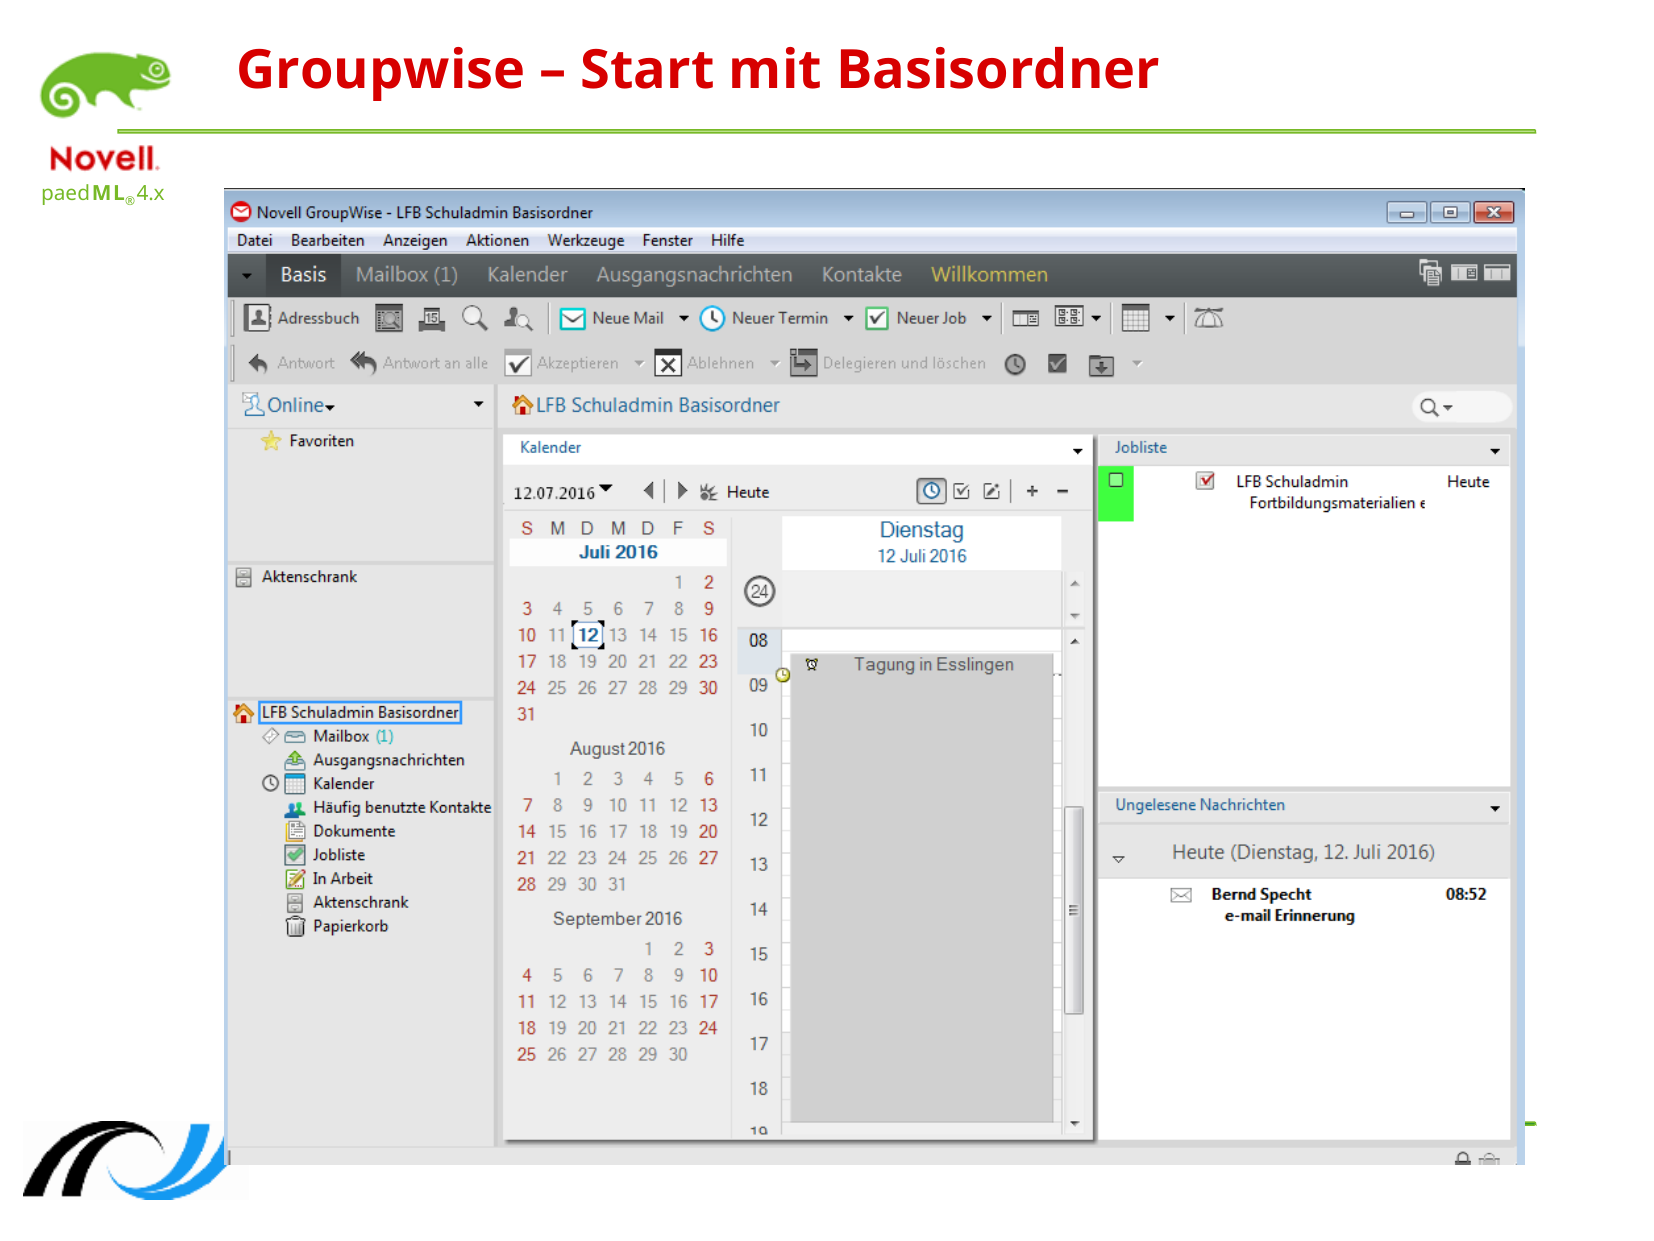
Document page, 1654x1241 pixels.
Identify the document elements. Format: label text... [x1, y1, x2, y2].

picture [26, 35, 184, 193]
title Groupwise – Start mit Basisordner [236, 17, 1536, 119]
picture [23, 188, 1525, 1200]
